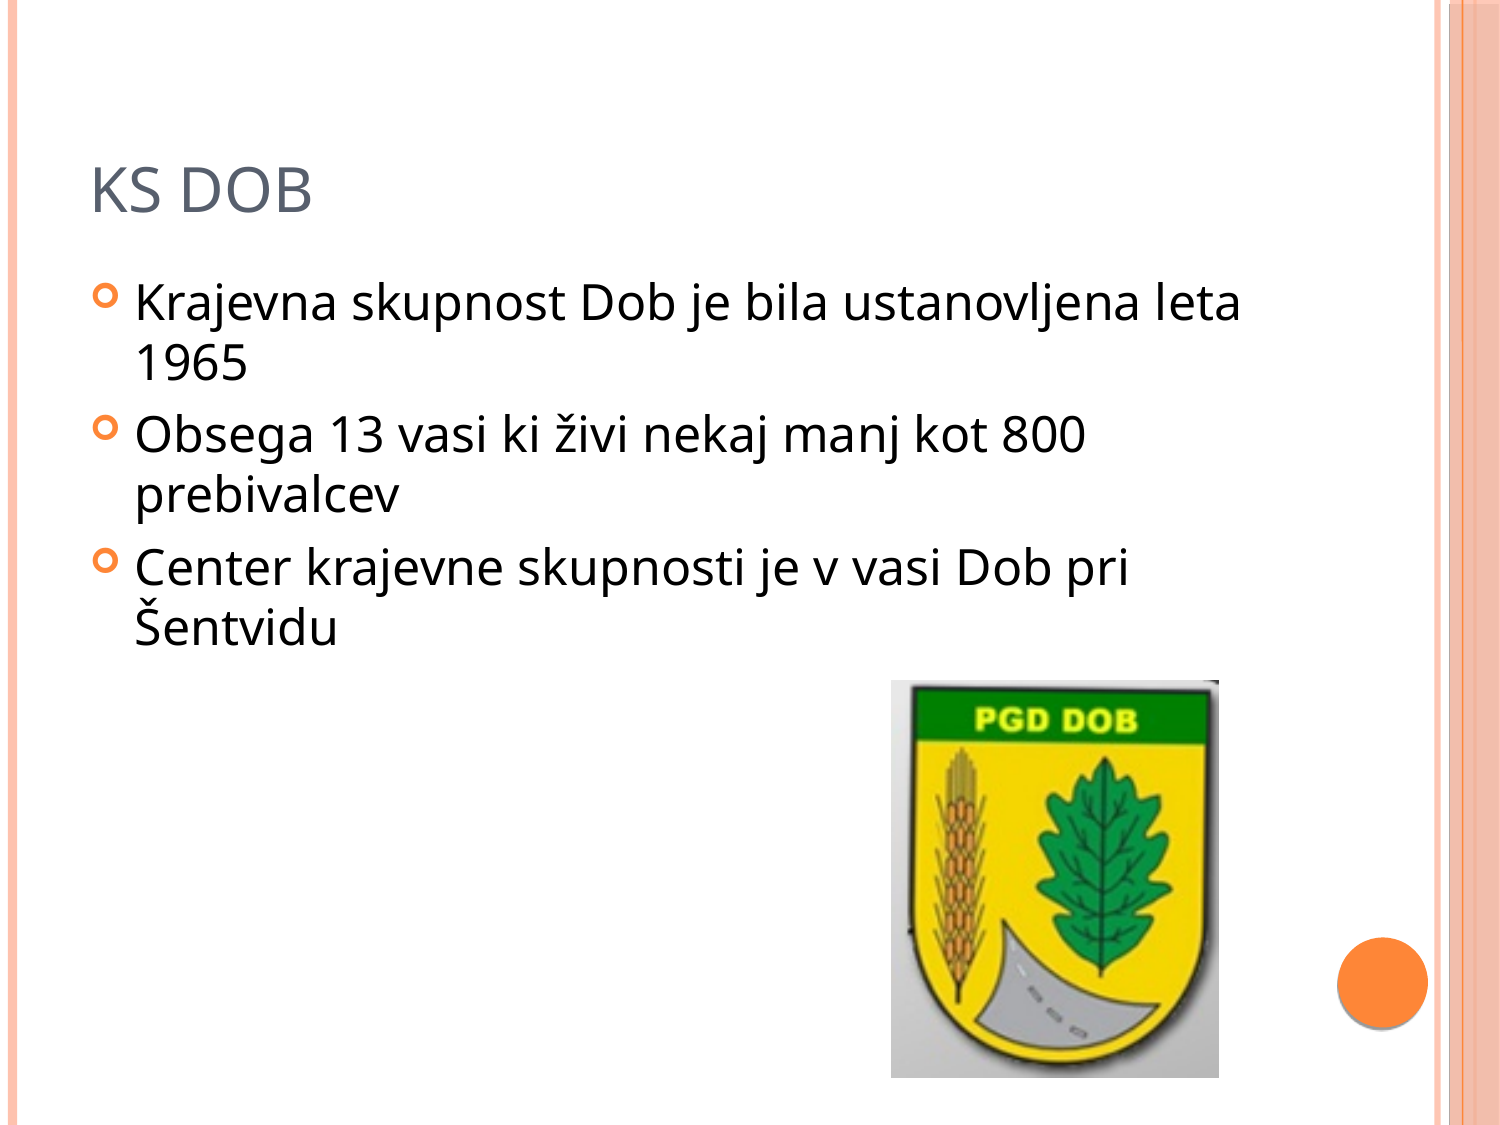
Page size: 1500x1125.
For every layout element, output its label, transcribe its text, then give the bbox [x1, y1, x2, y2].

list Krajevna skupnost Dob je bila ustanovljena leta 1965 Obsega 13 vasi ki živi nekaj manj kot 800 prebivalcev Center krajevne skupnosti je v vasi Dob pri Šentvidu [75, 262, 1300, 1062]
picture [891, 680, 1219, 1078]
title KS DOB [75, 45, 1300, 233]
